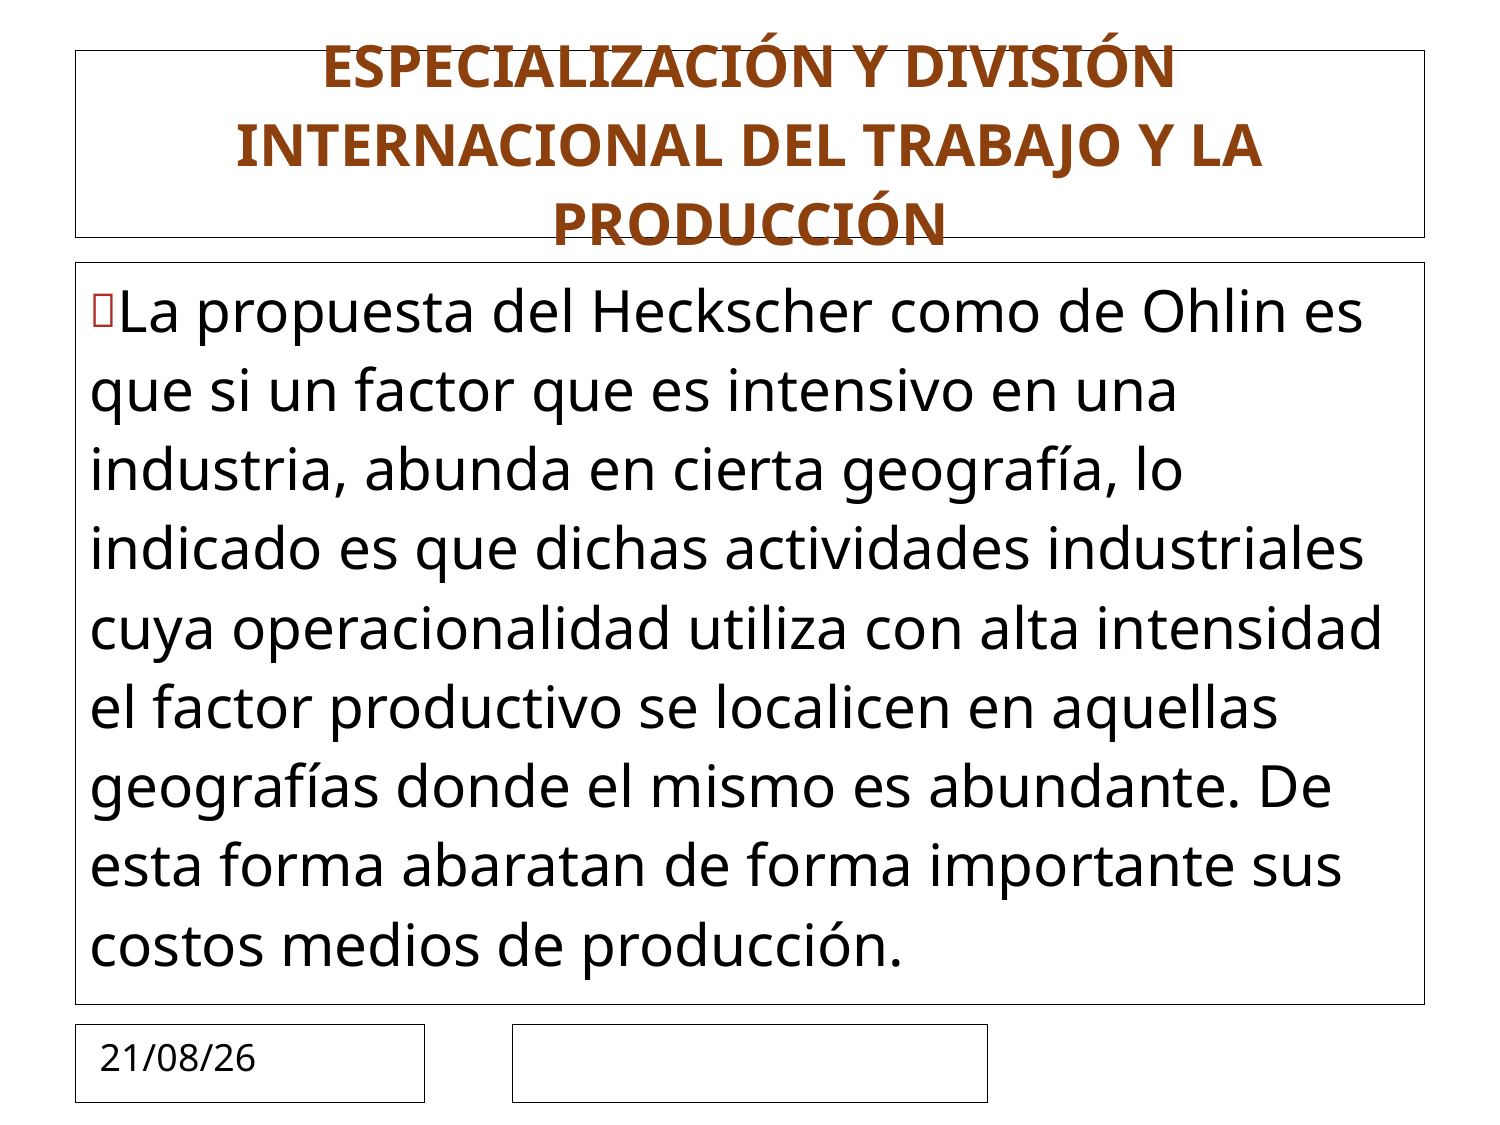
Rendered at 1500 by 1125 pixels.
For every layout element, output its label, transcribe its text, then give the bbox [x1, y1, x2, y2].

list La propuesta del Heckscher como de Ohlin es que si un factor que es intensivo en una industria, abunda en cierta geografía, lo indicado es que dichas actividades industriales cuya operacionalidad utiliza con alta intensidad el factor productivo se localicen en aquellas geografías donde el mismo es abundante. De esta forma abaratan de forma importante sus costos medios de producción. [75, 262, 1425, 1005]
title ESPECIALIZACIÓN Y DIVISIÓN INTERNACIONAL DEL TRABAJO Y LA PRODUCCIÓN [75, 50, 1425, 238]
